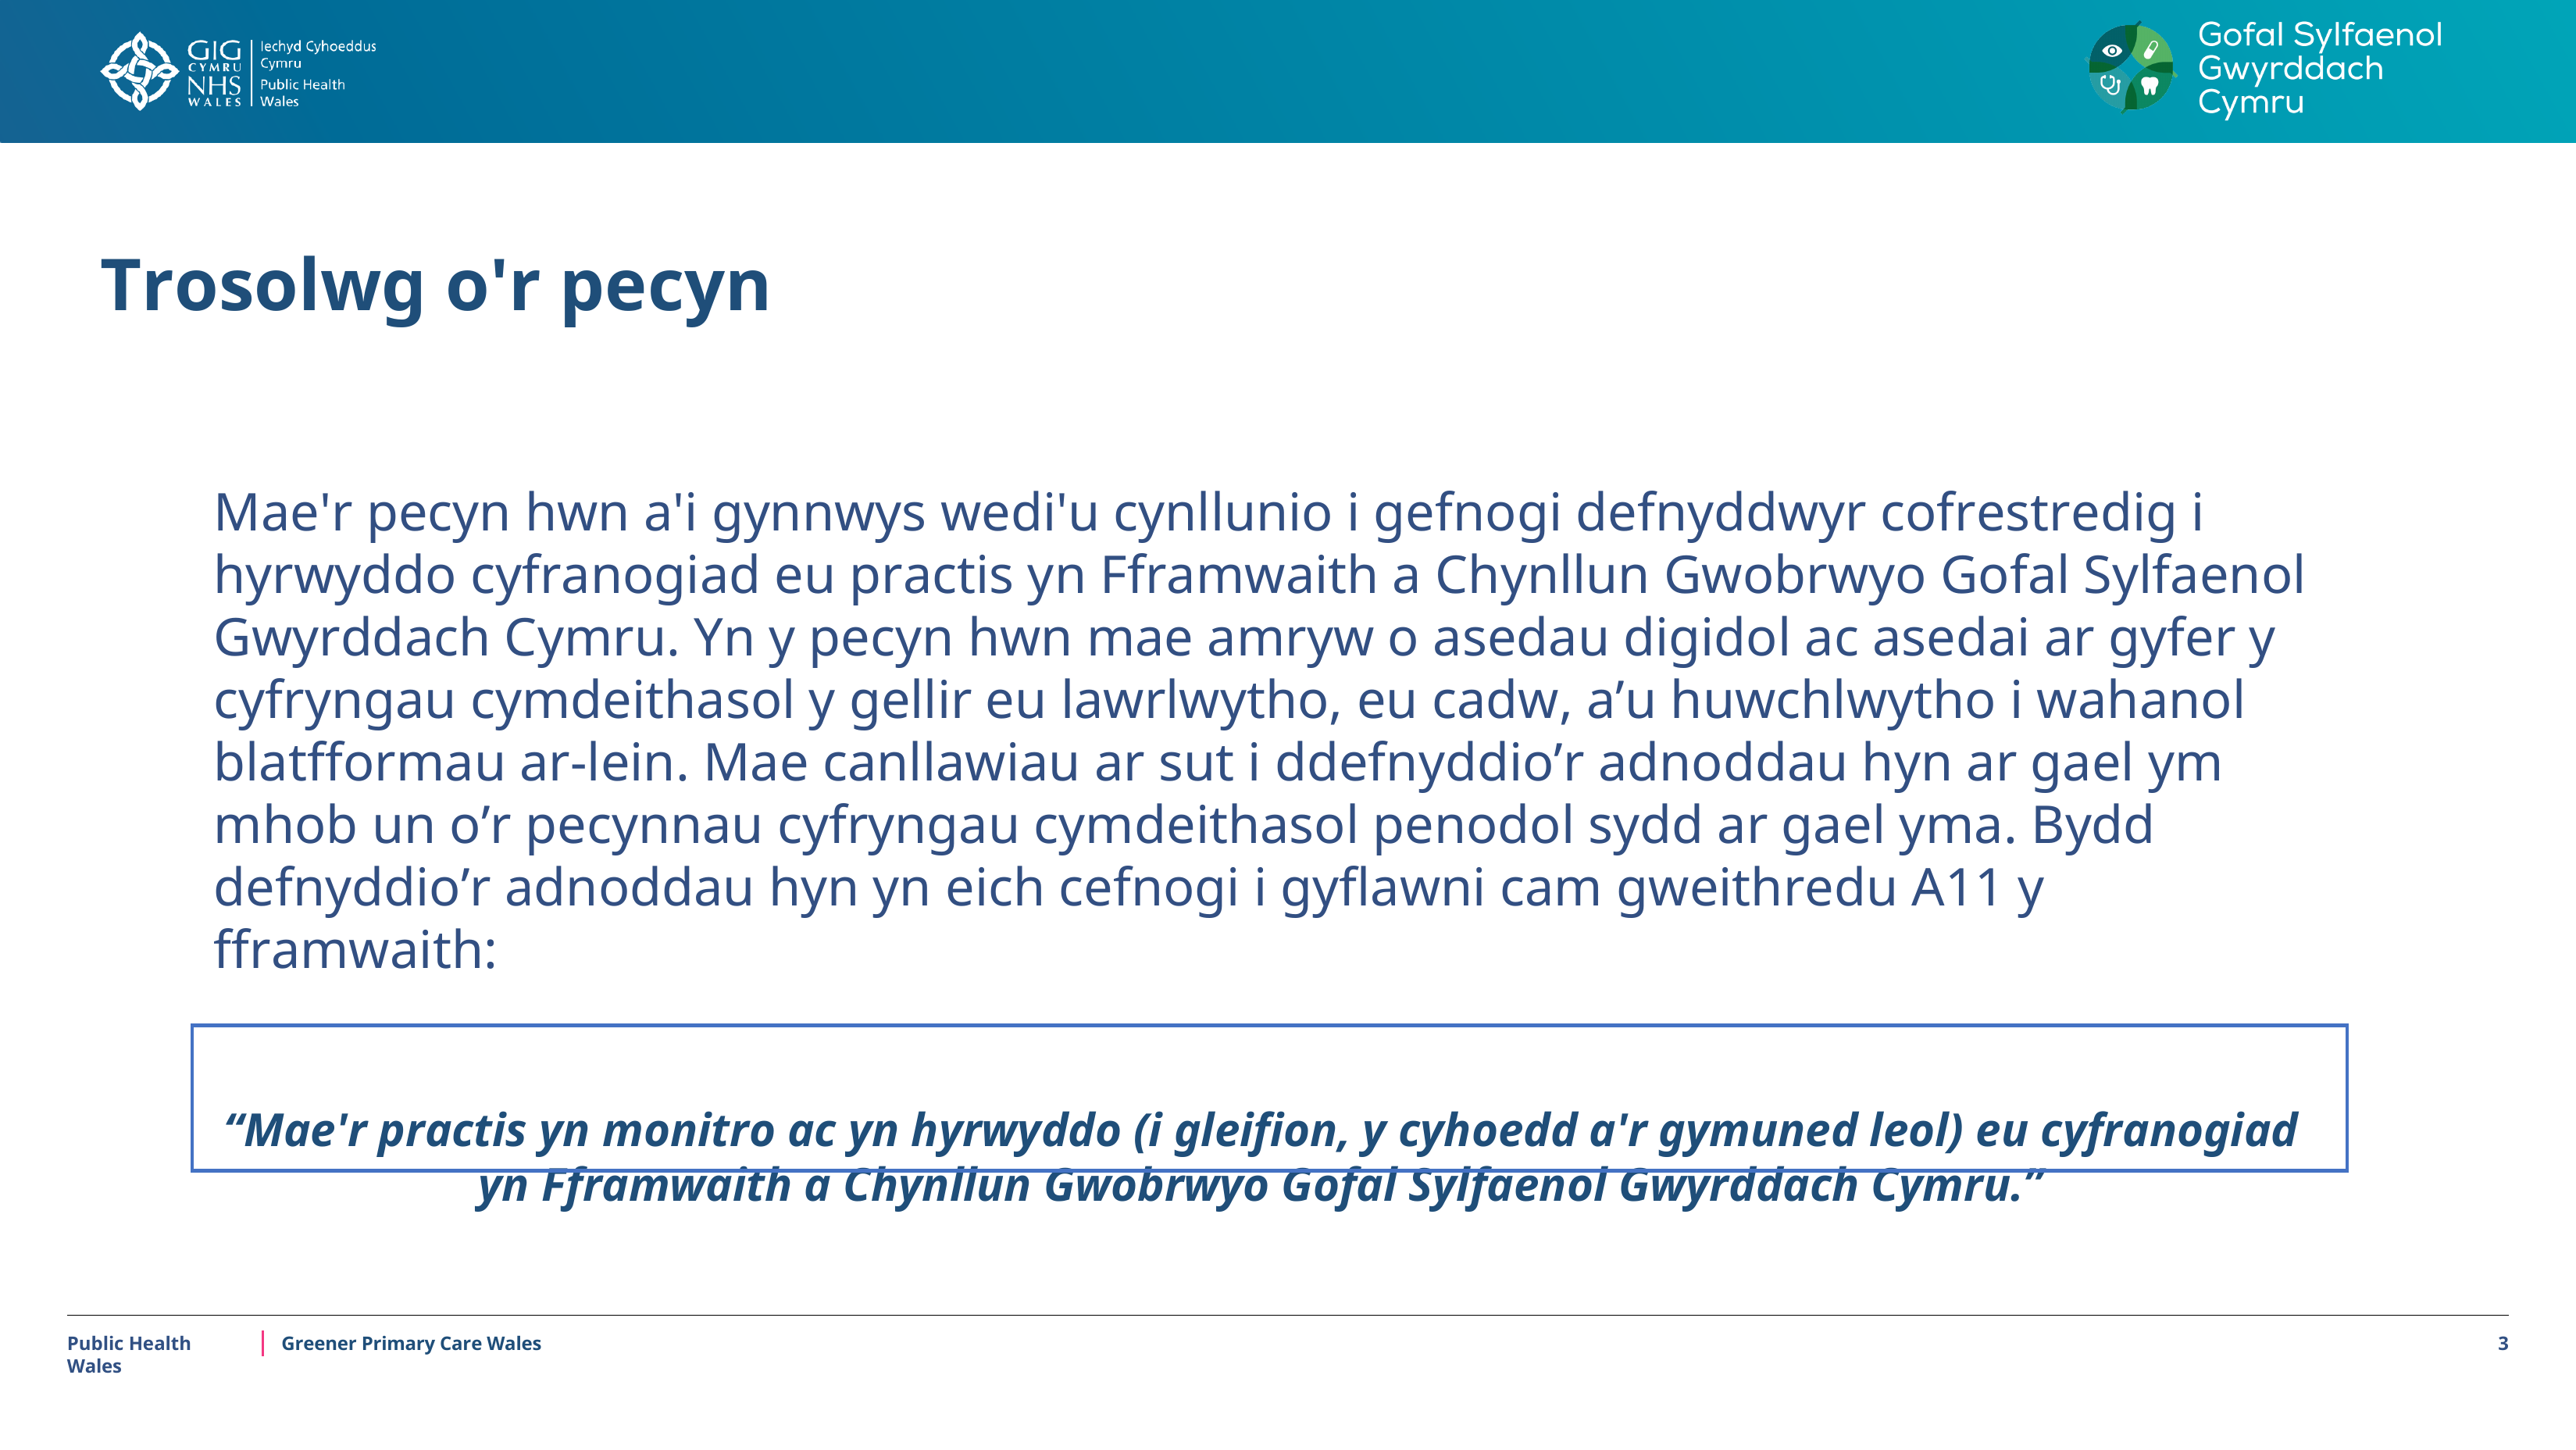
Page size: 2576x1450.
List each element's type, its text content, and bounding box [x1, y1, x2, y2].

text_box Public Health Wales [65, 1331, 248, 1356]
title Trosolwg o'r pecyn [98, 237, 1139, 452]
text_box [2493, 1331, 2516, 1356]
text_box Greener Primary Care Wales [280, 1331, 556, 1378]
text_box [192, 1025, 2347, 1171]
list Mae'r pecyn hwn a'i gynnwys wedi'u cynllunio i gefnogi defnyddwyr cofrestredig i hyrwyddo cyfranogiad eu practis yn Fframwaith a Chynllun Gwobrwyo Gofal Sylfaenol Gwyrddach Cymru. Yn y pecyn hwn mae amryw o asedau digidol ac asedai ar gyfer y cyfryngau cymdeithasol y gellir eu lawrlwytho, eu cadw, a’u huwchlwytho i wahanol blatfformau ar-lein. Mae canllawiau ar sut i ddefnyddio’r adnoddau hyn ar gael ym mhob un o’r pecynnau cyfryngau cymdeithasol penodol sydd ar gael yma. Bydd defnyddio’r adnoddau hyn yn eich cefnogi i gyflawni cam gweithredu A11 y fframwaith: “Mae'r practis yn monitro ac yn hyrwyddo (i gleifion, y cyhoedd a'r gymuned leol) eu cyfranogiad yn Fframwaith a Chynllun Gwobrwyo Gofal Sylfaenol Gwyrddach Cymru.” [210, 1173, 2329, 1226]
picture [2031, 0, 2494, 168]
list Mae'r pecyn hwn a'i gynnwys wedi'u cynllunio i gefnogi defnyddwyr cofrestredig i hyrwyddo cyfranogiad eu practis yn Fframwaith a Chynllun Gwobrwyo Gofal Sylfaenol Gwyrddach Cymru. Yn y pecyn hwn mae amryw o asedau digidol ac asedai ar gyfer y cyfryngau cymdeithasol y gellir eu lawrlwytho, eu cadw, a’u huwchlwytho i wahanol blatfformau ar-lein. Mae canllawiau ar sut i ddefnyddio’r adnoddau hyn ar gael ym mhob un o’r pecynnau cyfryngau cymdeithasol penodol sydd ar gael yma. Bydd defnyddio’r adnoddau hyn yn eich cefnogi i gyflawni cam gweithredu A11 y fframwaith: “Mae'r practis yn monitro ac yn hyrwyddo (i gleifion, y cyhoedd a'r gymuned leol) eu cyfranogiad yn Fframwaith a Chynllun Gwobrwyo Gofal Sylfaenol Gwyrddach Cymru.” [210, 477, 2329, 1023]
